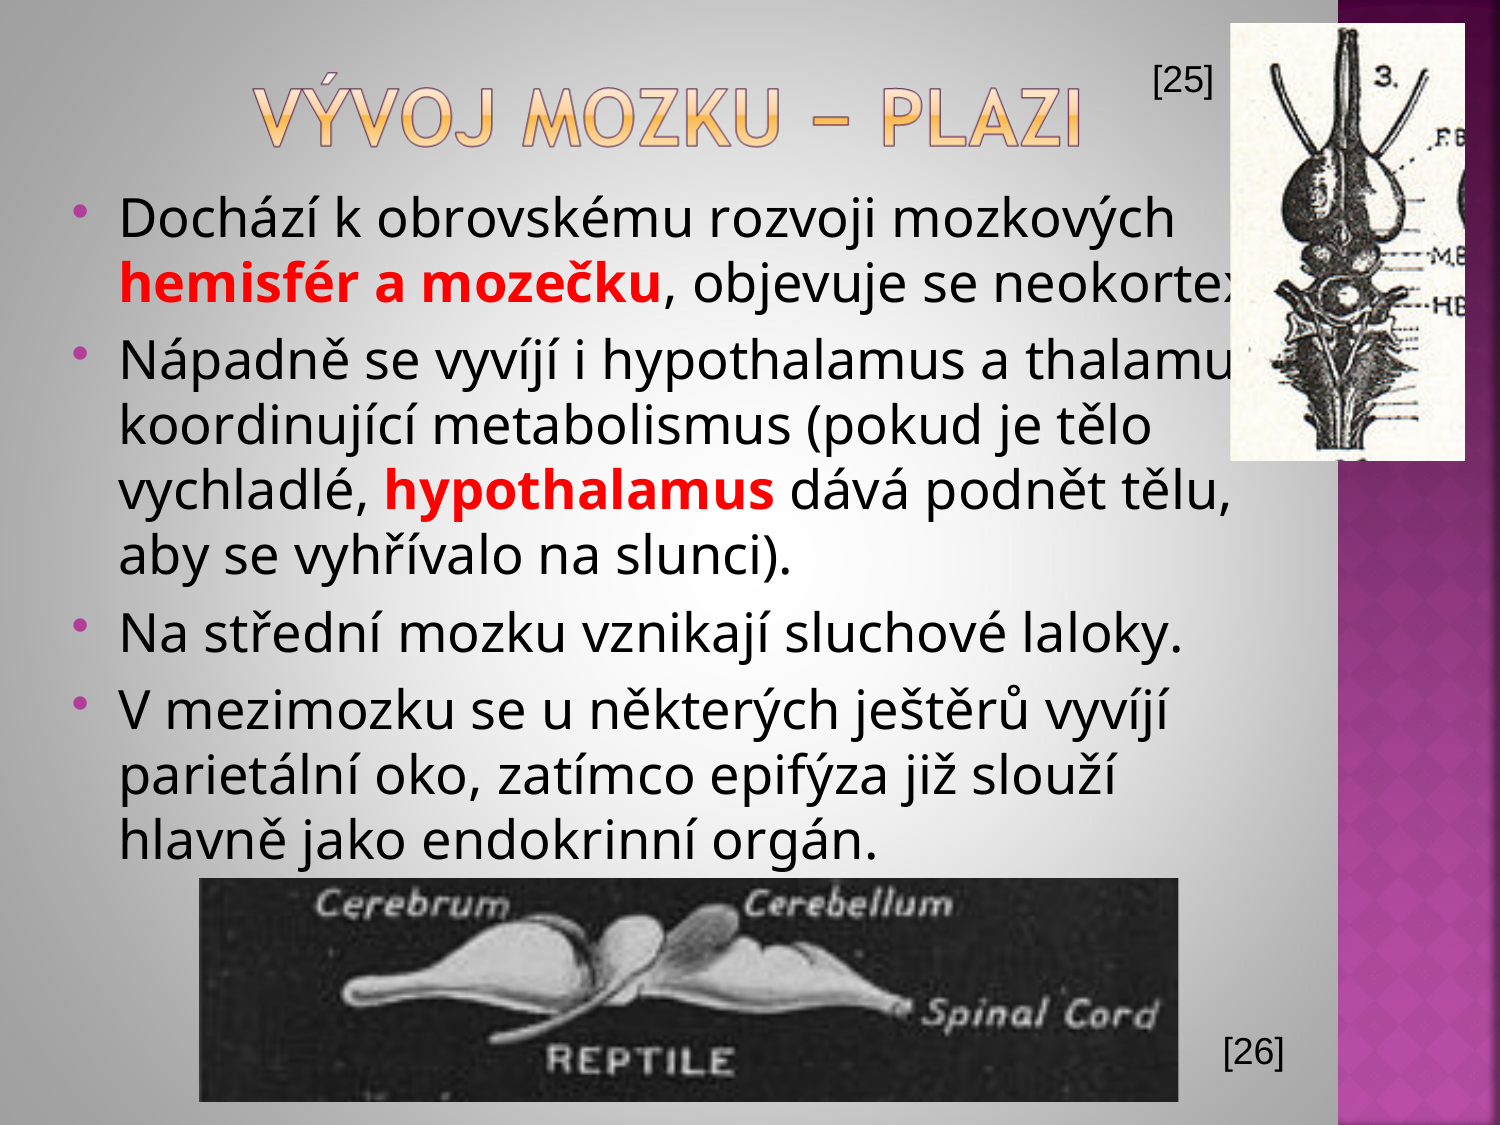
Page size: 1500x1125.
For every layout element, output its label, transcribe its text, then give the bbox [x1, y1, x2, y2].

list Dochází k obrovskému rozvoji mozkových hemisfér a mozečku, objevuje se neokortex. Nápadně se vyvíjí i hypothalamus a thalamus, koordinující metabolismus (pokud je tělo vychladlé, hypothalamus dává podnět tělu, aby se vyhřívalo na slunci). Na střední mozku vznikají sluchové laloky. V mezimozku se u některých ještěrů vyvíjí parietální oko, zatímco epifýza již slouží hlavně jako endokrinní orgán. [58, 175, 1313, 1060]
text_box [26] [1207, 1019, 1300, 1125]
text_box [75, 46, 1230, 175]
picture [0, 0, 1500, 1125]
text_box [25] [1137, 46, 1230, 153]
